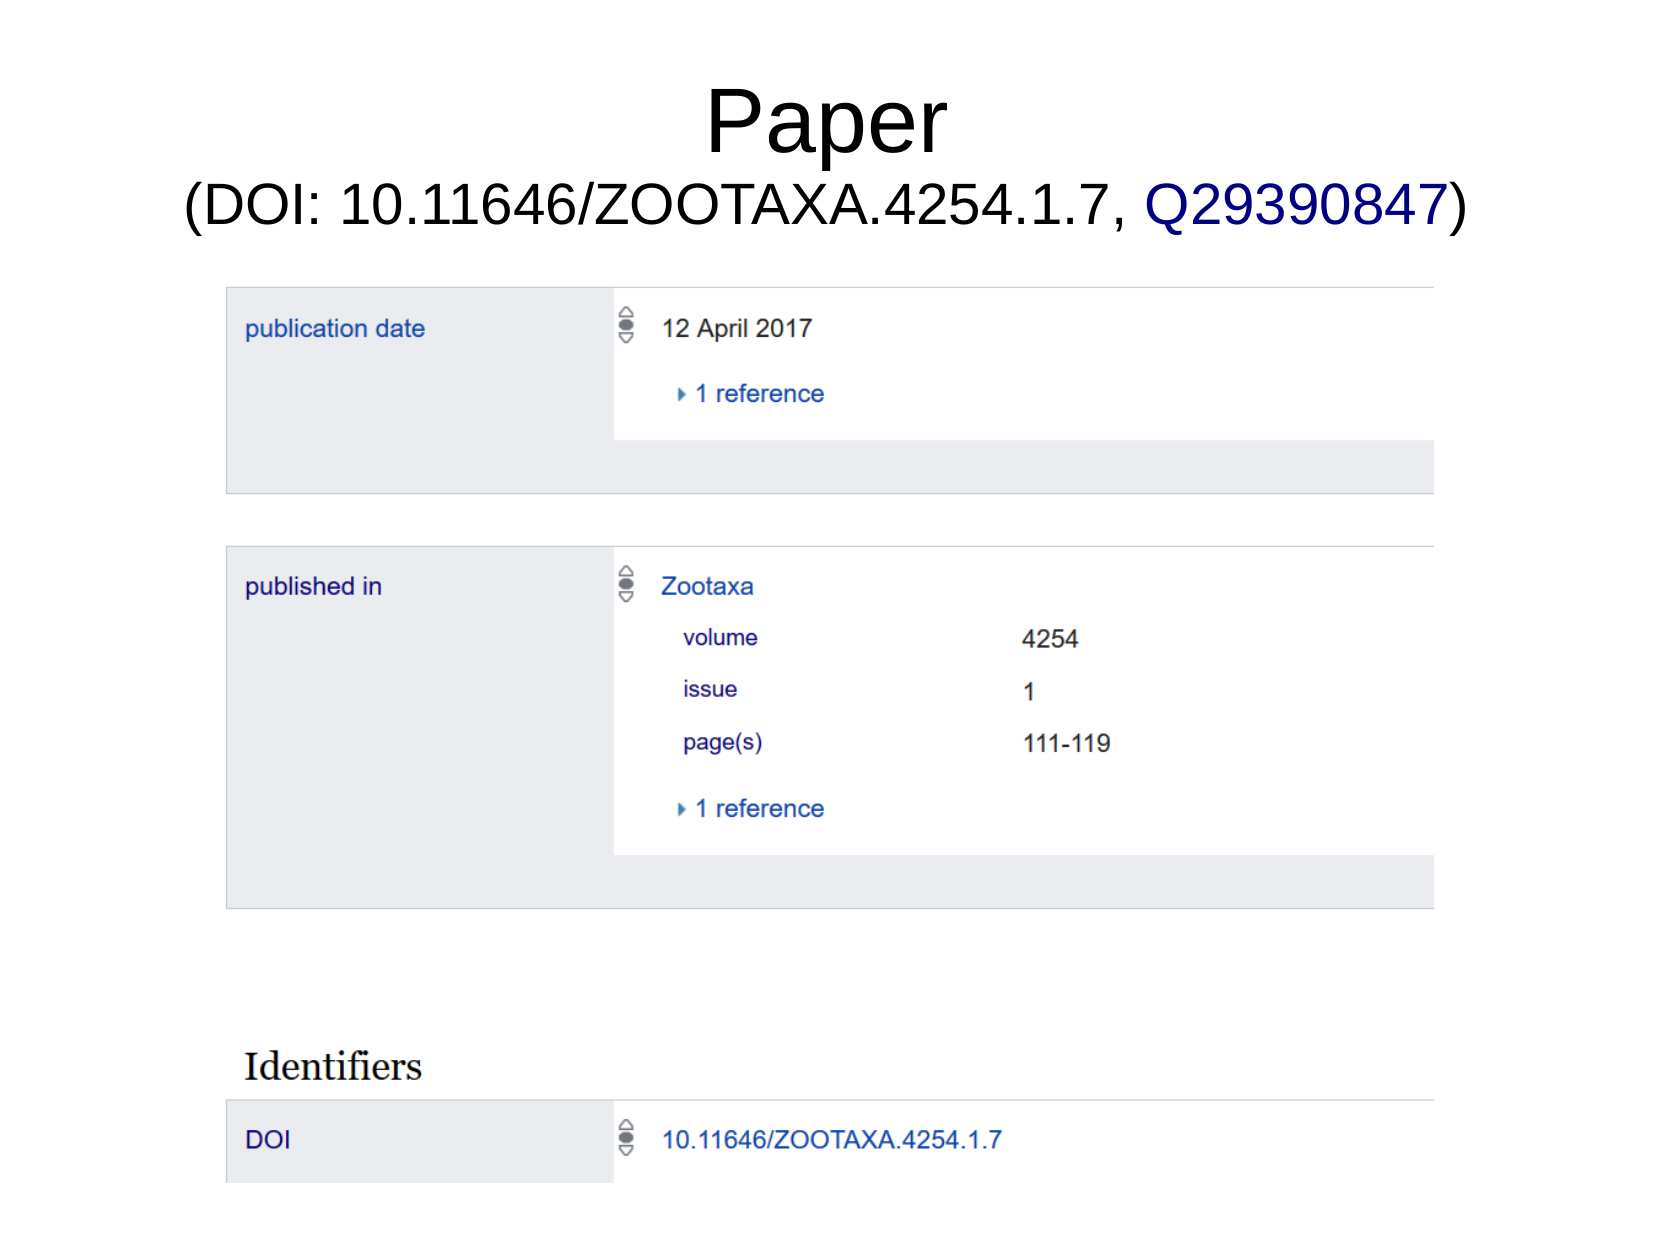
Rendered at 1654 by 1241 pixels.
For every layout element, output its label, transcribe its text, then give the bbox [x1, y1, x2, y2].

picture [215, 277, 1434, 1183]
title Paper (DOI: 10.11646/ZOOTAXA.4254.1.7, Q29390847) [82, 49, 1571, 257]
